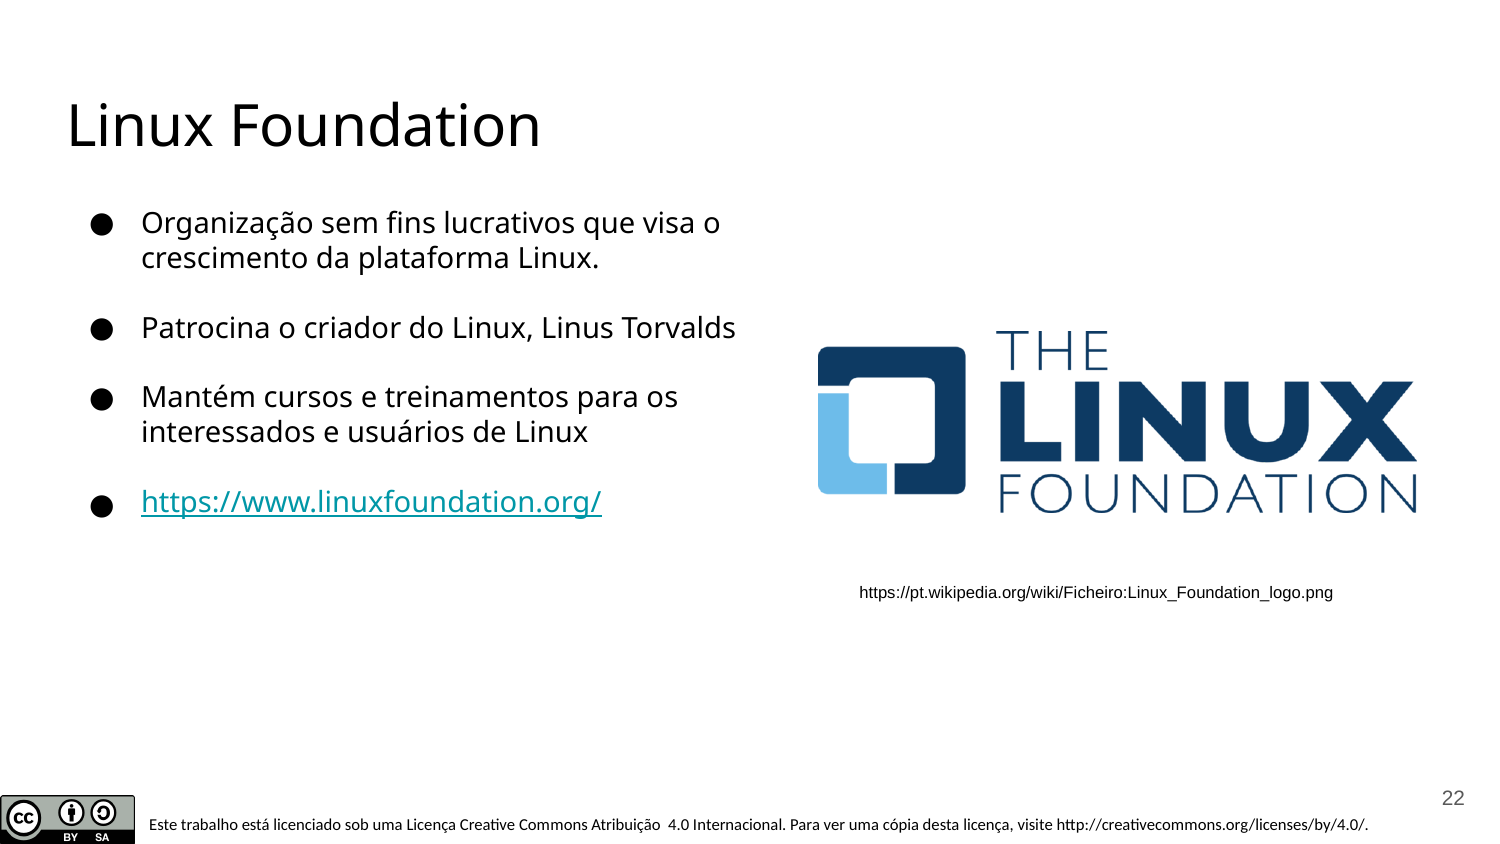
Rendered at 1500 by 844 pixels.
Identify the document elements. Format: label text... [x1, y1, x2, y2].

picture [818, 331, 1417, 513]
picture [0, 795, 135, 844]
title Linux Foundation [51, 72, 1449, 167]
list Organização sem fins lucrativos que visa o crescimento da plataforma Linux. Patrocina o criador do Linux, Linus Torvalds Mantém cursos e treinamentos para os interessados e usuários de Linux https://www.linuxfoundation.org/ [51, 189, 758, 750]
text_box Este trabalho está licenciado sob uma Licença Creative Commons Atribuição 4.0 Internacional. Para ver uma cópia desta licença, visite http://creativecommons.org/licenses/by/4.0/. [135, 795, 1500, 844]
text_box https://pt.wikipedia.org/wiki/Ficheiro:Linux_Foundation_logo.png [844, 568, 1390, 597]
slide_number <number> [1389, 764, 1480, 795]
